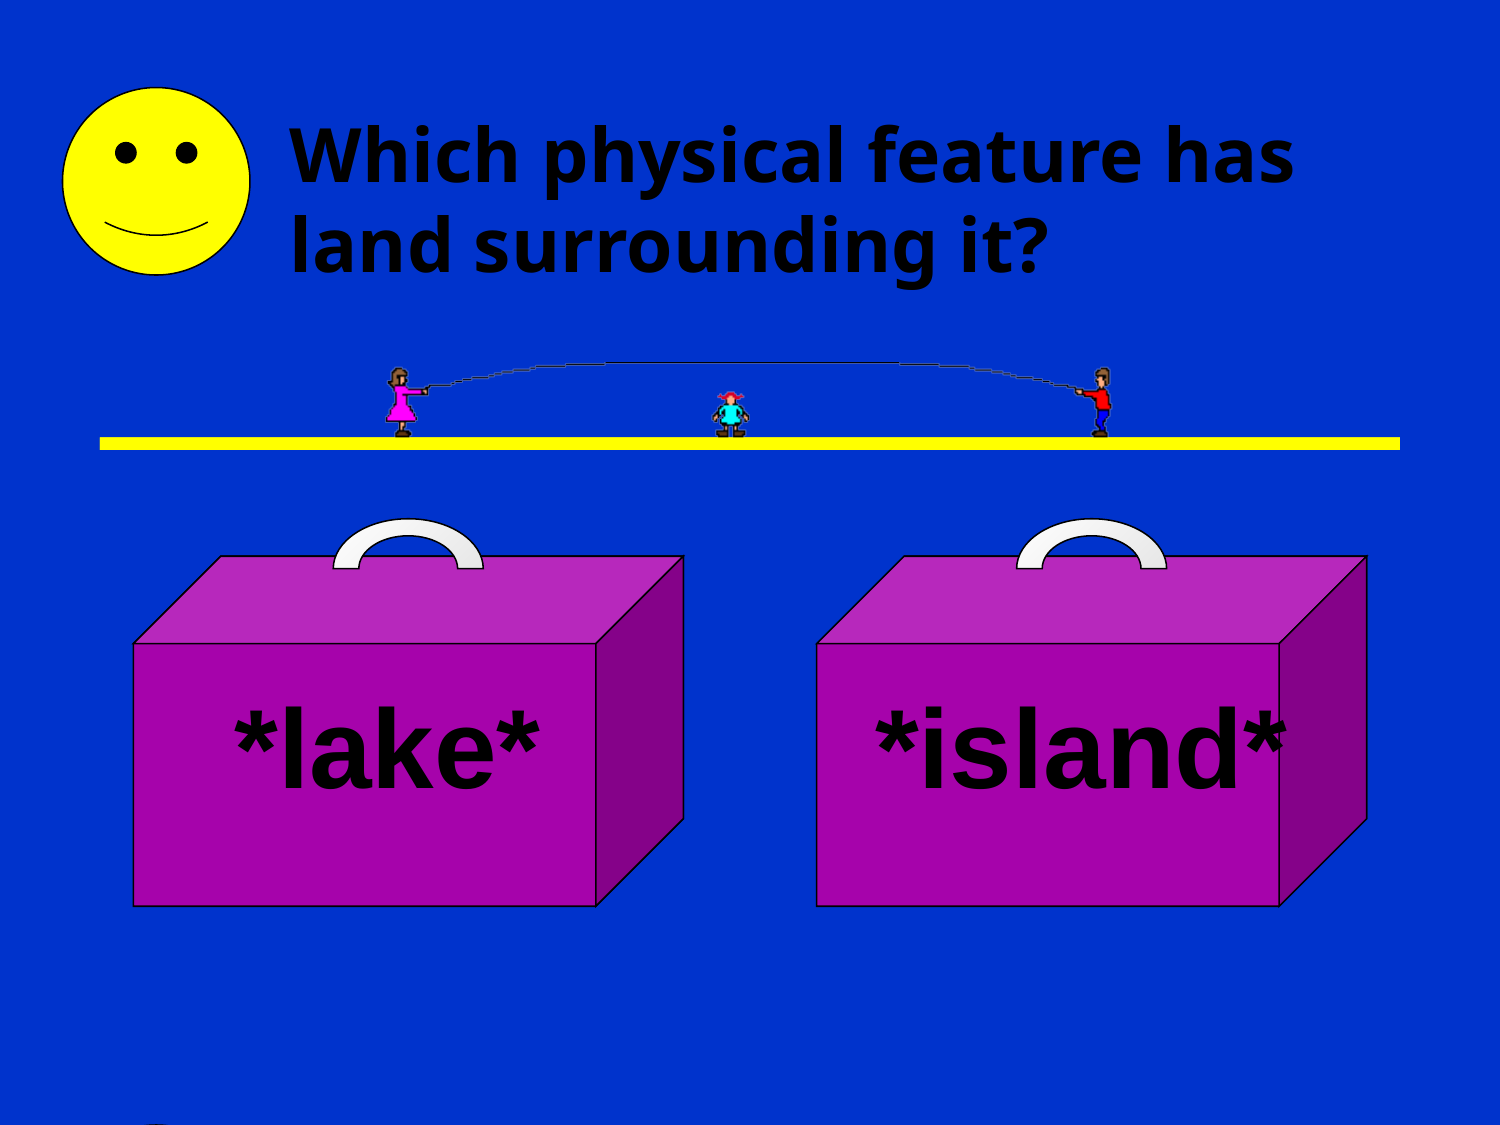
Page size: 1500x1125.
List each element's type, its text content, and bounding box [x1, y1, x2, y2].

picture [384, 362, 1116, 437]
list *island* [825, 587, 1338, 900]
title Which physical feature has land surrounding it? [275, 99, 1388, 288]
text_box [99, 437, 1400, 450]
list *lake* [137, 587, 638, 900]
